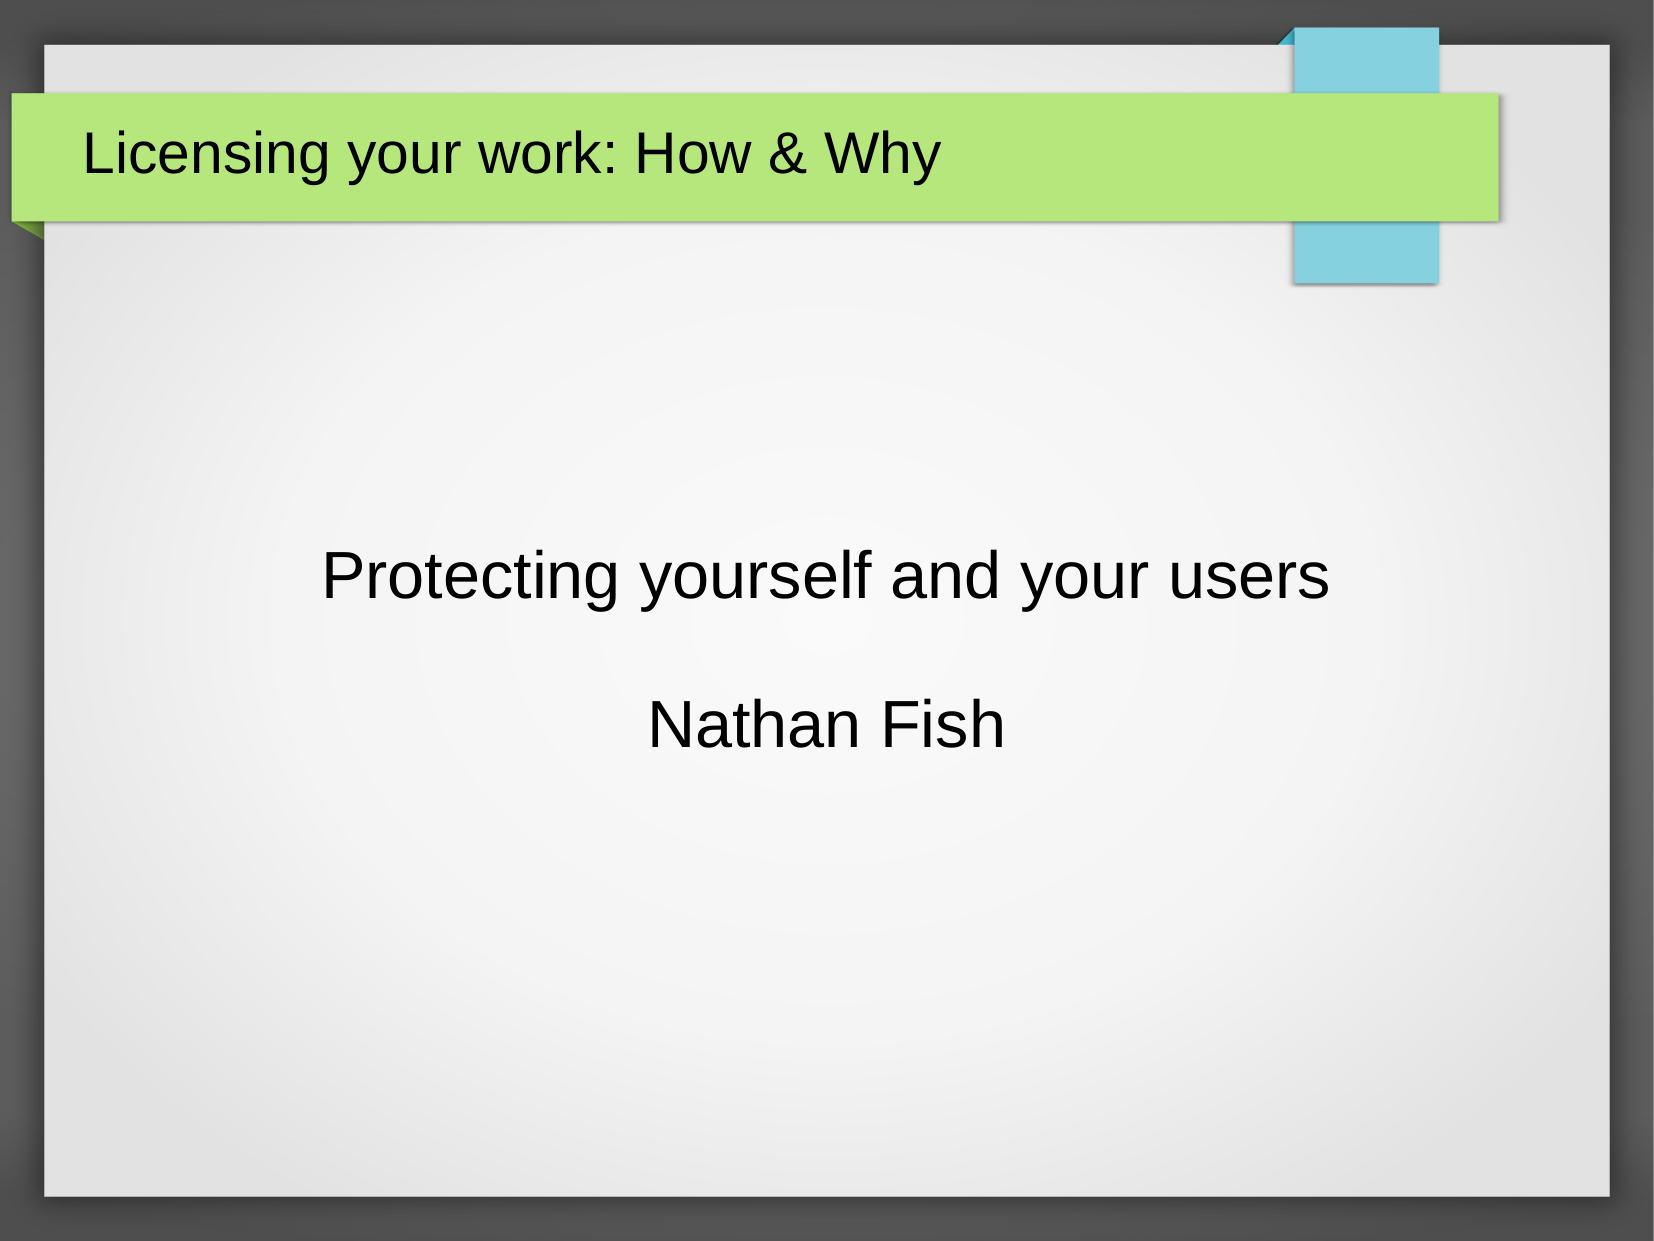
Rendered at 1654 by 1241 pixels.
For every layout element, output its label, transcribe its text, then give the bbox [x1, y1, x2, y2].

subtitle Protecting yourself and your users Nathan Fish [82, 290, 1571, 1010]
title Licensing your work: How & Why [82, 94, 1264, 213]
picture [0, 0, 1654, 1241]
